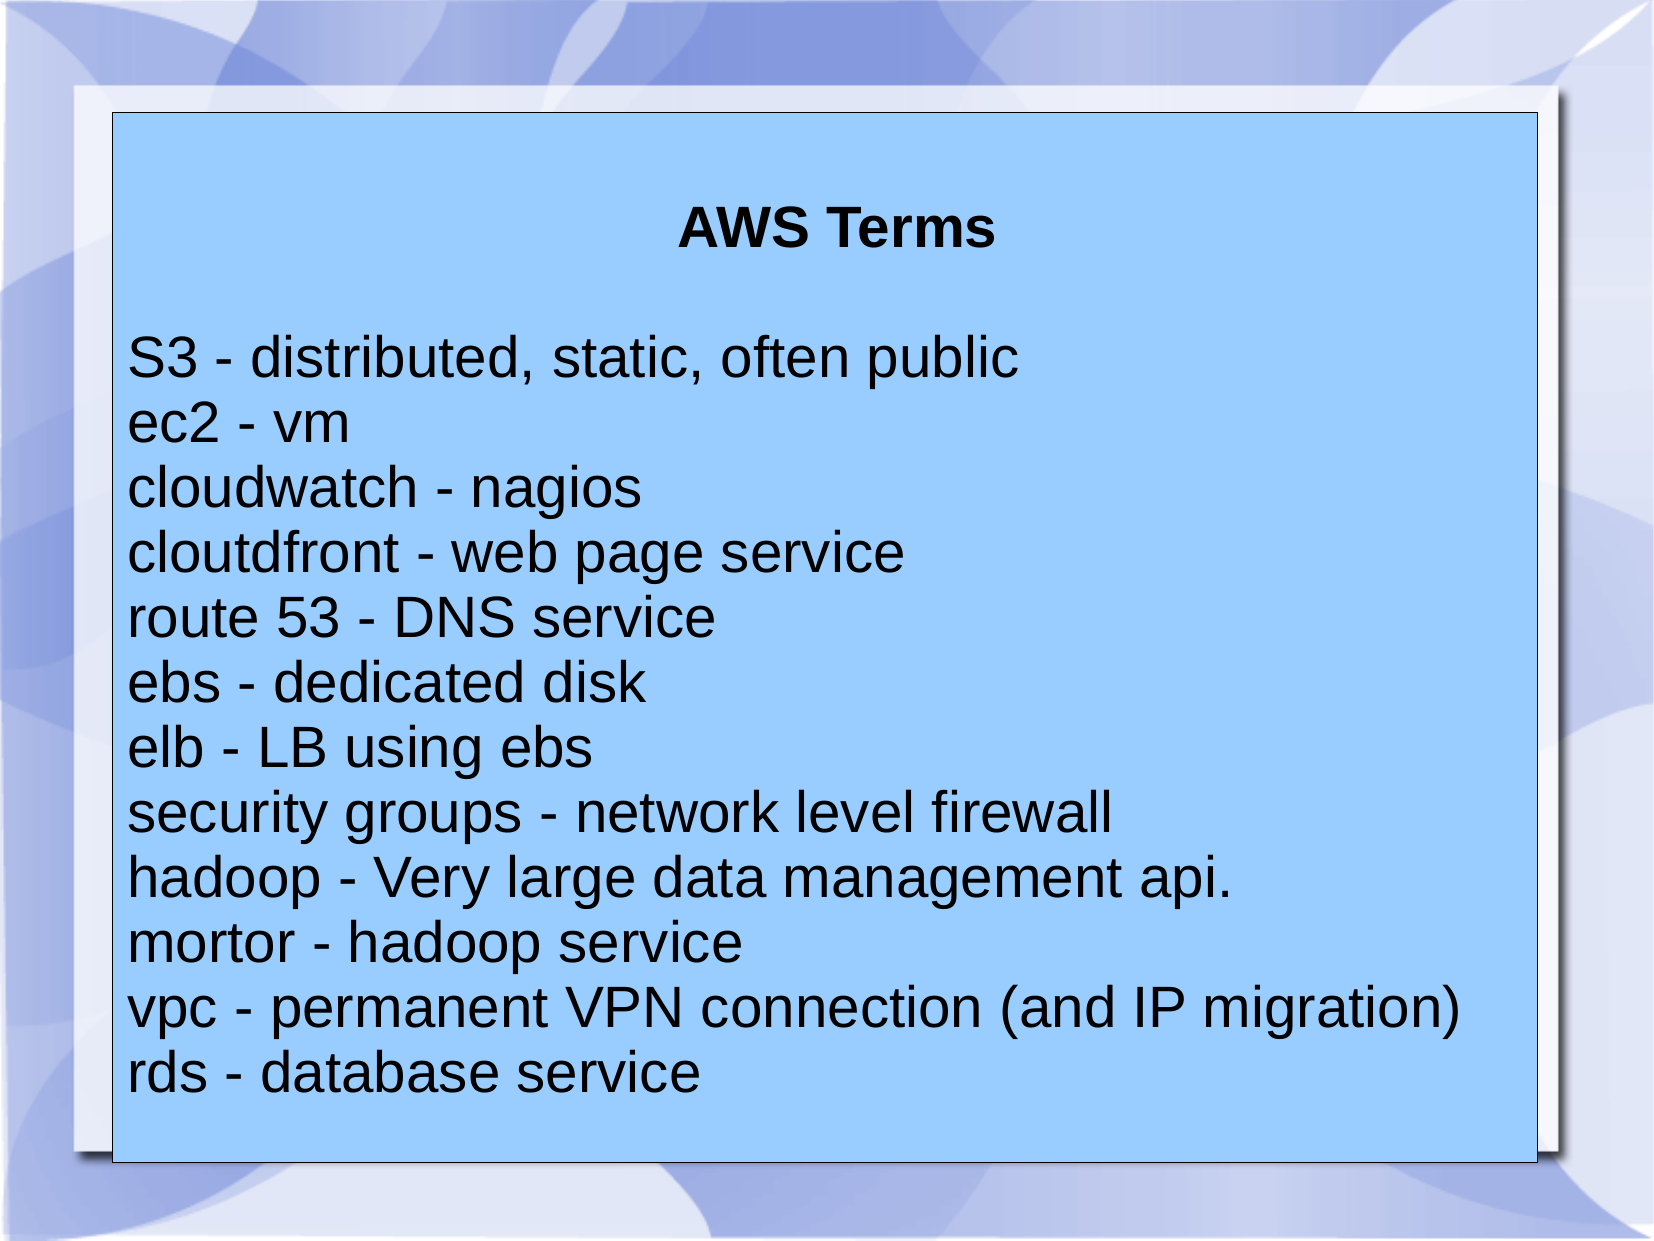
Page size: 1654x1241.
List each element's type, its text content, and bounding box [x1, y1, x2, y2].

text_box [112, 112, 1538, 187]
picture [0, 0, 1654, 1241]
text_box AWS Terms S3 - distributed, static, often public ec2 - vm cloudwatch - nagios cloutdfront - web page service route 53 - DNS service ebs - dedicated disk elb - LB using ebs security groups - network level firewall hadoop - Very large data management api. mortor - hadoop service vpc - permanent VPN connection (and IP migration) rds - database service [112, 187, 1563, 1241]
